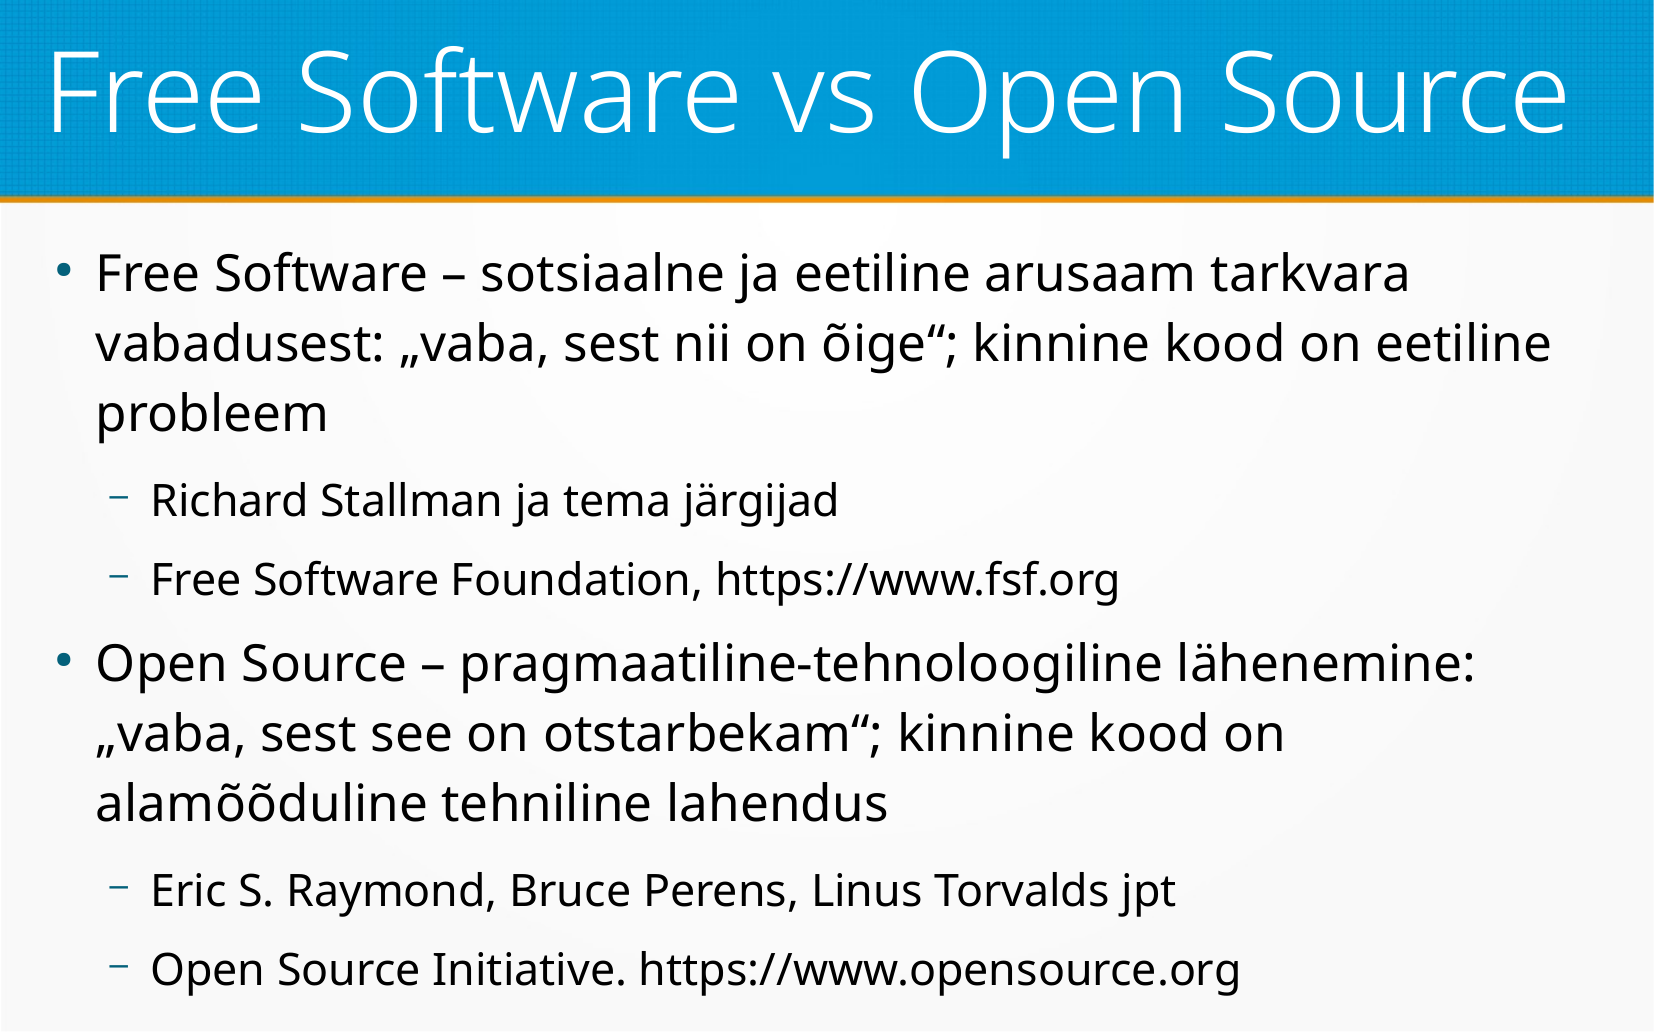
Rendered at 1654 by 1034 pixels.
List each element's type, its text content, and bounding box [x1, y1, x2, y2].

picture [0, 195, 1654, 1034]
list Free Software – sotsiaalne ja eetiline arusaam tarkvara vabadusest: „vaba, sest nii on õige“; kinnine kood on eetiline probleem Richard Stallman ja tema järgijad Free Software Foundation, https://www.fsf.org Open Source – pragmaatiline-tehnoloogiline lähenemine: „vaba, sest see on otstarbekam“; kinnine kood on alamõõduline tehniline lahendus Eric S. Raymond, Bruce Perens, Linus Torvalds jpt Open Source Initiative. https://www.opensource.org [41, 236, 1601, 1002]
title Free Software vs Open Source [43, 0, 1619, 166]
